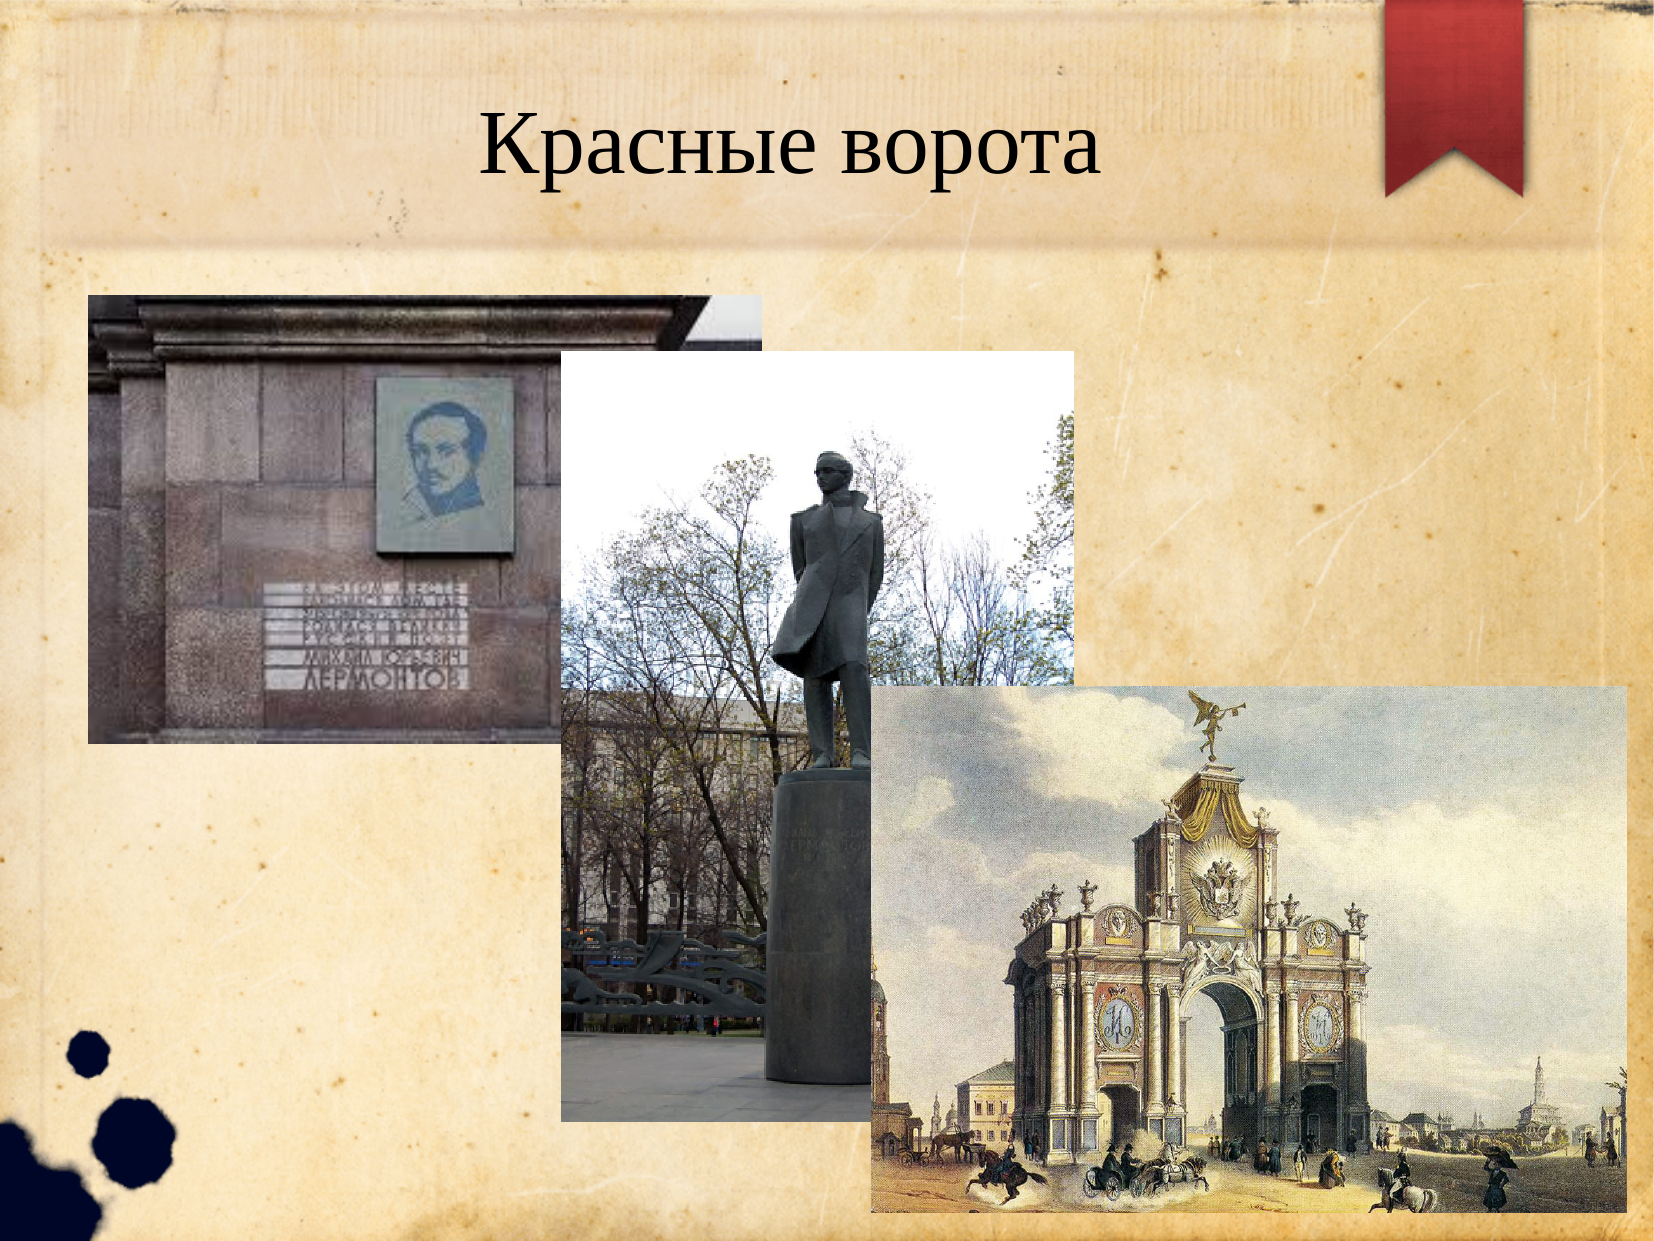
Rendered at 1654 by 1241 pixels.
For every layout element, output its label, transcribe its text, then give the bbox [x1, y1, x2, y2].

picture [0, 0, 1654, 1241]
title Красные ворота [478, 49, 1654, 237]
